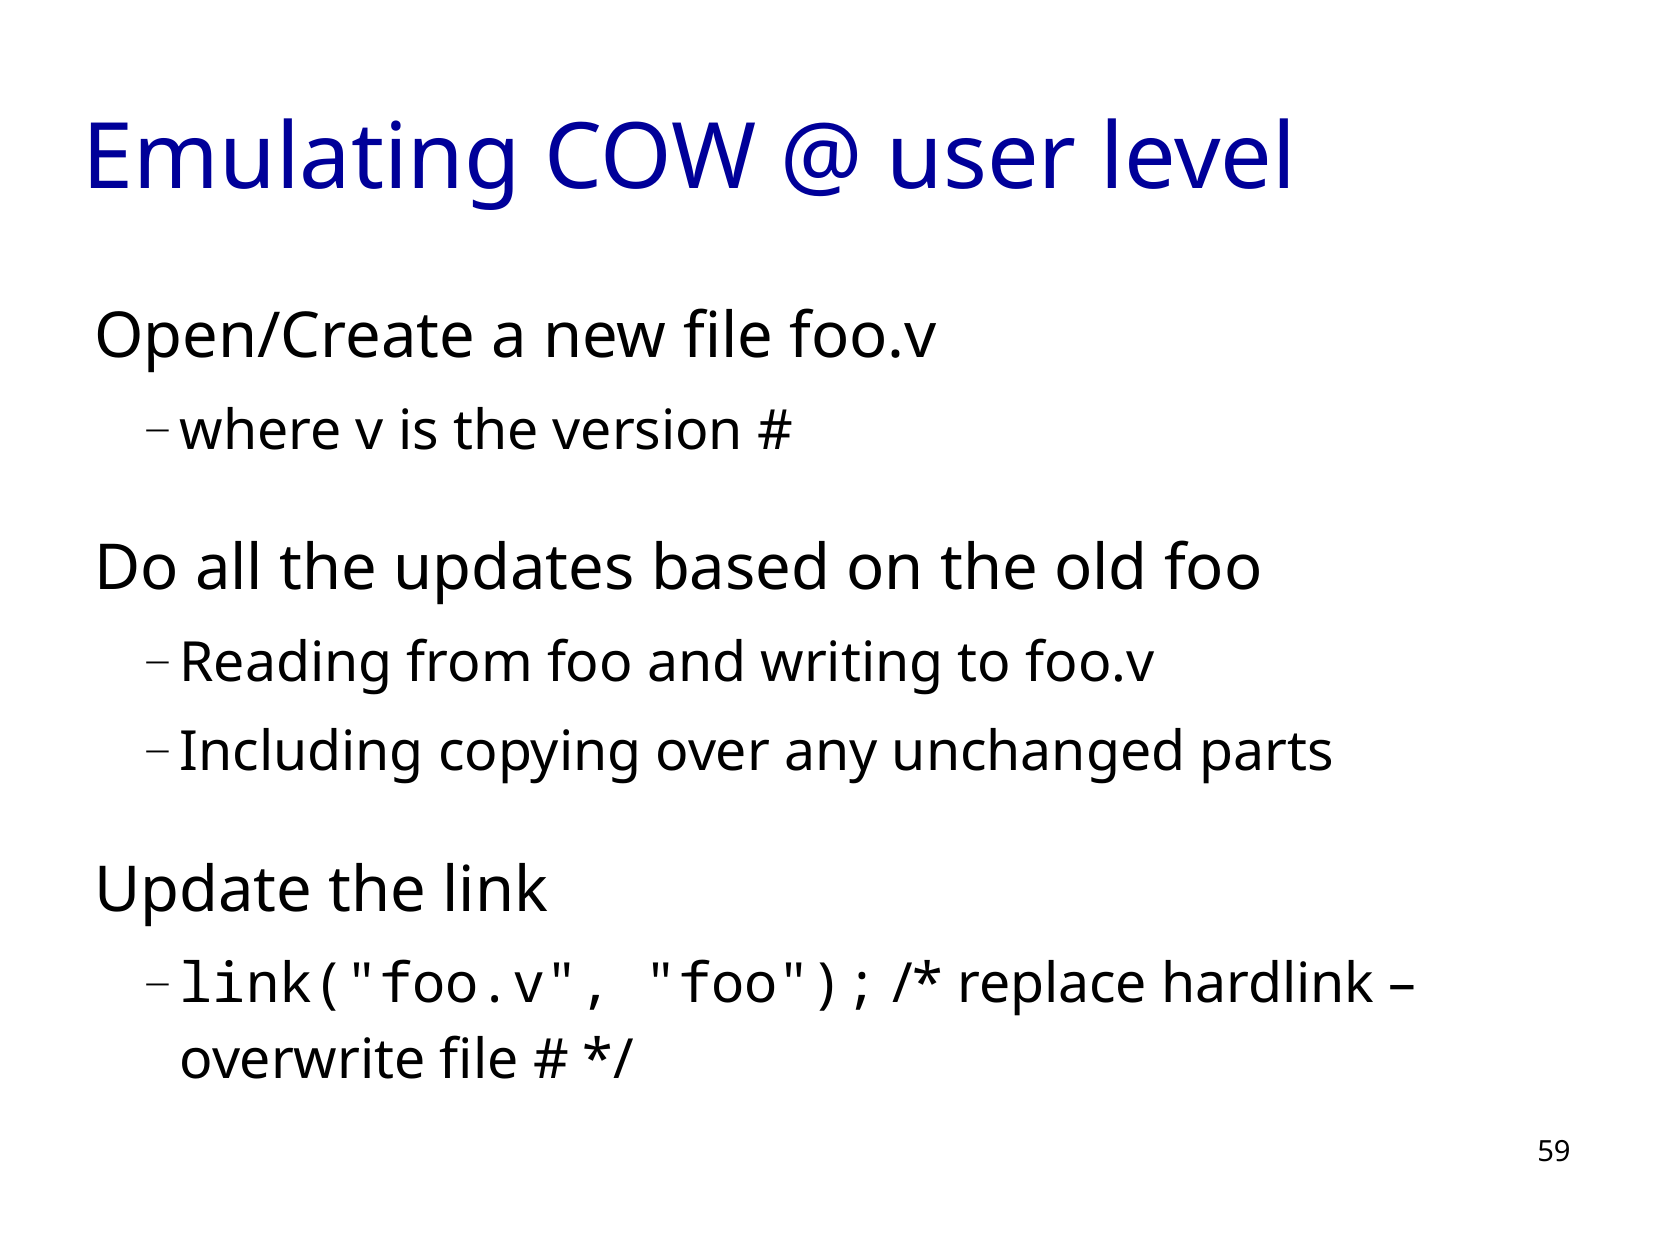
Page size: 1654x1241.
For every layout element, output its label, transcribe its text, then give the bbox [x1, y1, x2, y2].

title Emulating COW @ user level [82, 49, 1571, 257]
list Open/Create a new file foo.v where v is the version # Do all the updates based on the old foo Reading from foo and writing to foo.v Including copying over any unchanged parts Update the link link("foo.v", "foo"); /* replace hardlink – overwrite file # */ [60, 290, 1571, 1096]
